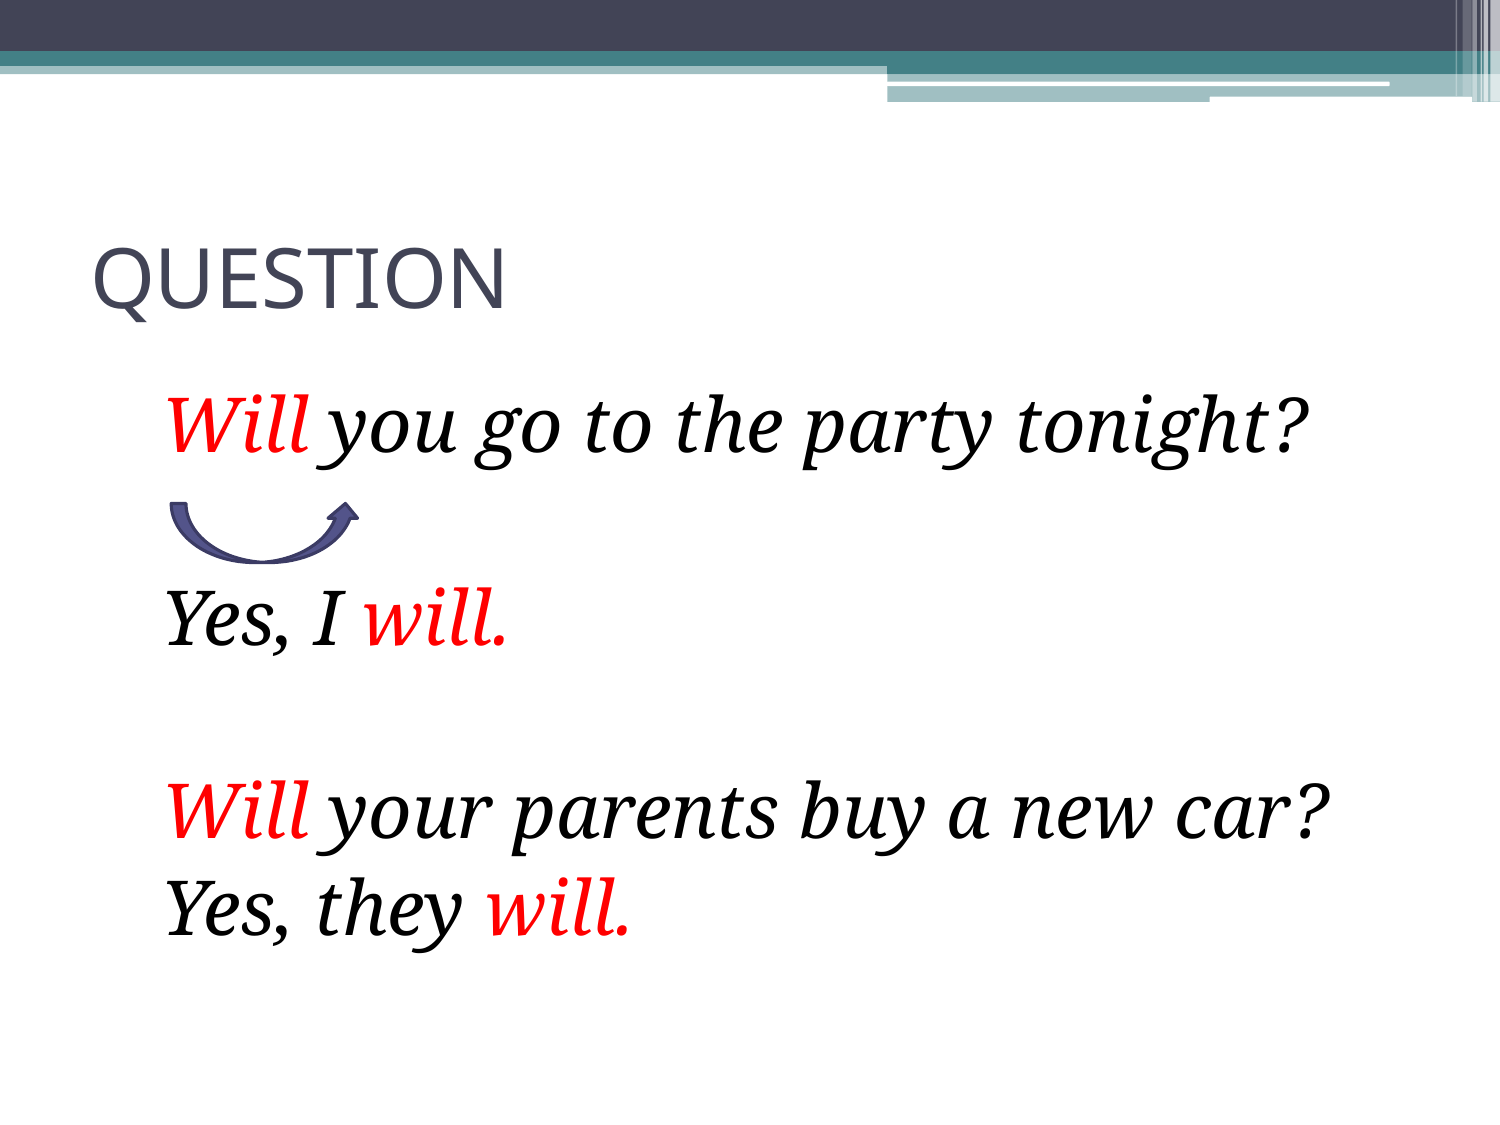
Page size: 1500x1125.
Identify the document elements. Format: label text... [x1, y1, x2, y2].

title QUESTION [75, 187, 1426, 363]
list Will you go to the party tonight? Yes, I will. Will your parents buy a new car? Yes, they will. [75, 368, 1426, 1079]
text_box [171, 503, 358, 563]
